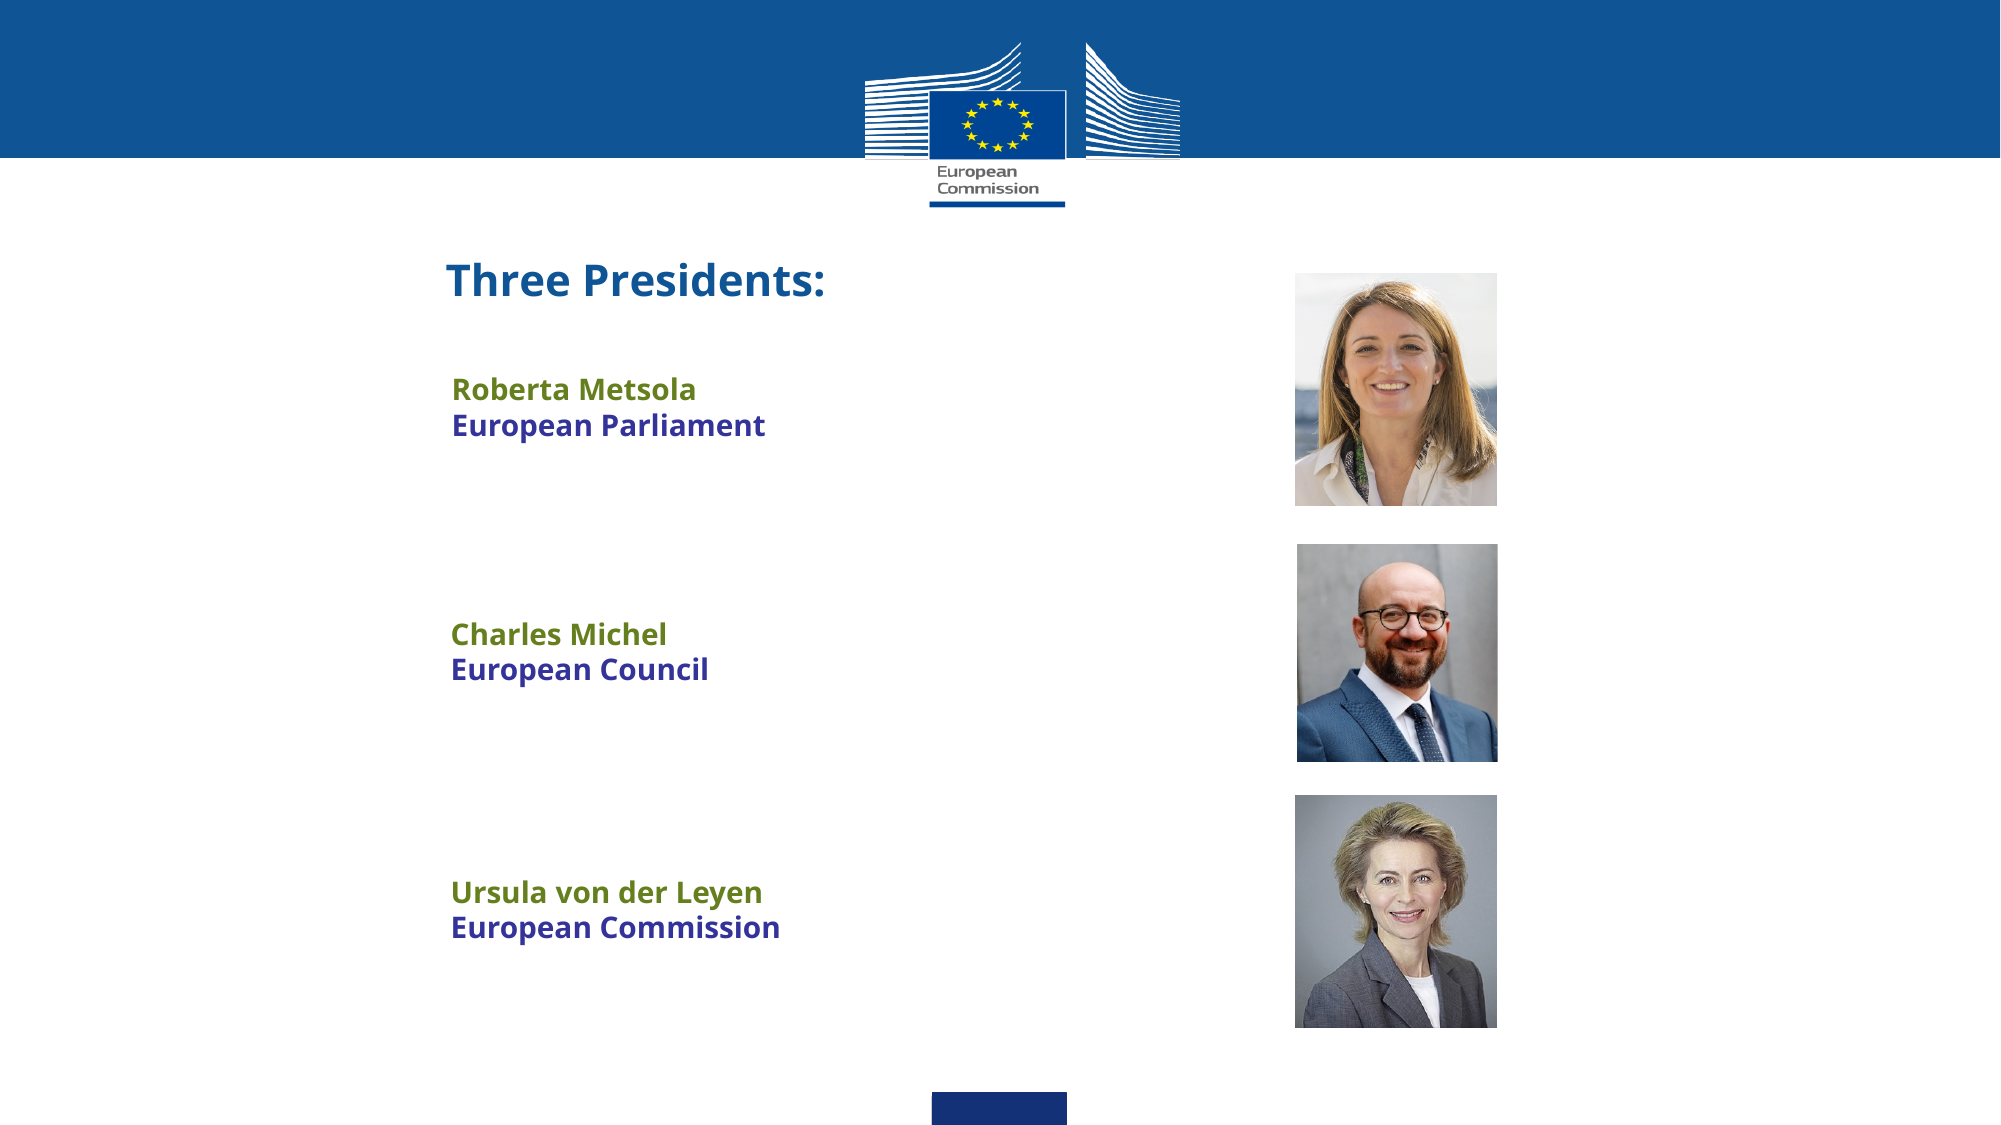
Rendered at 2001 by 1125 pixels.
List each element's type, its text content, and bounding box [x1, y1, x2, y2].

picture [1295, 273, 1497, 506]
title Three Presidents: [397, 236, 1157, 323]
text_box Charles Michel European Council [435, 607, 1034, 696]
text_box Roberta Metsola European Parliament [436, 327, 889, 452]
picture [1297, 544, 1498, 762]
text_box Ursula von der Leyen European Commission [435, 851, 1008, 971]
picture [1295, 795, 1497, 1028]
